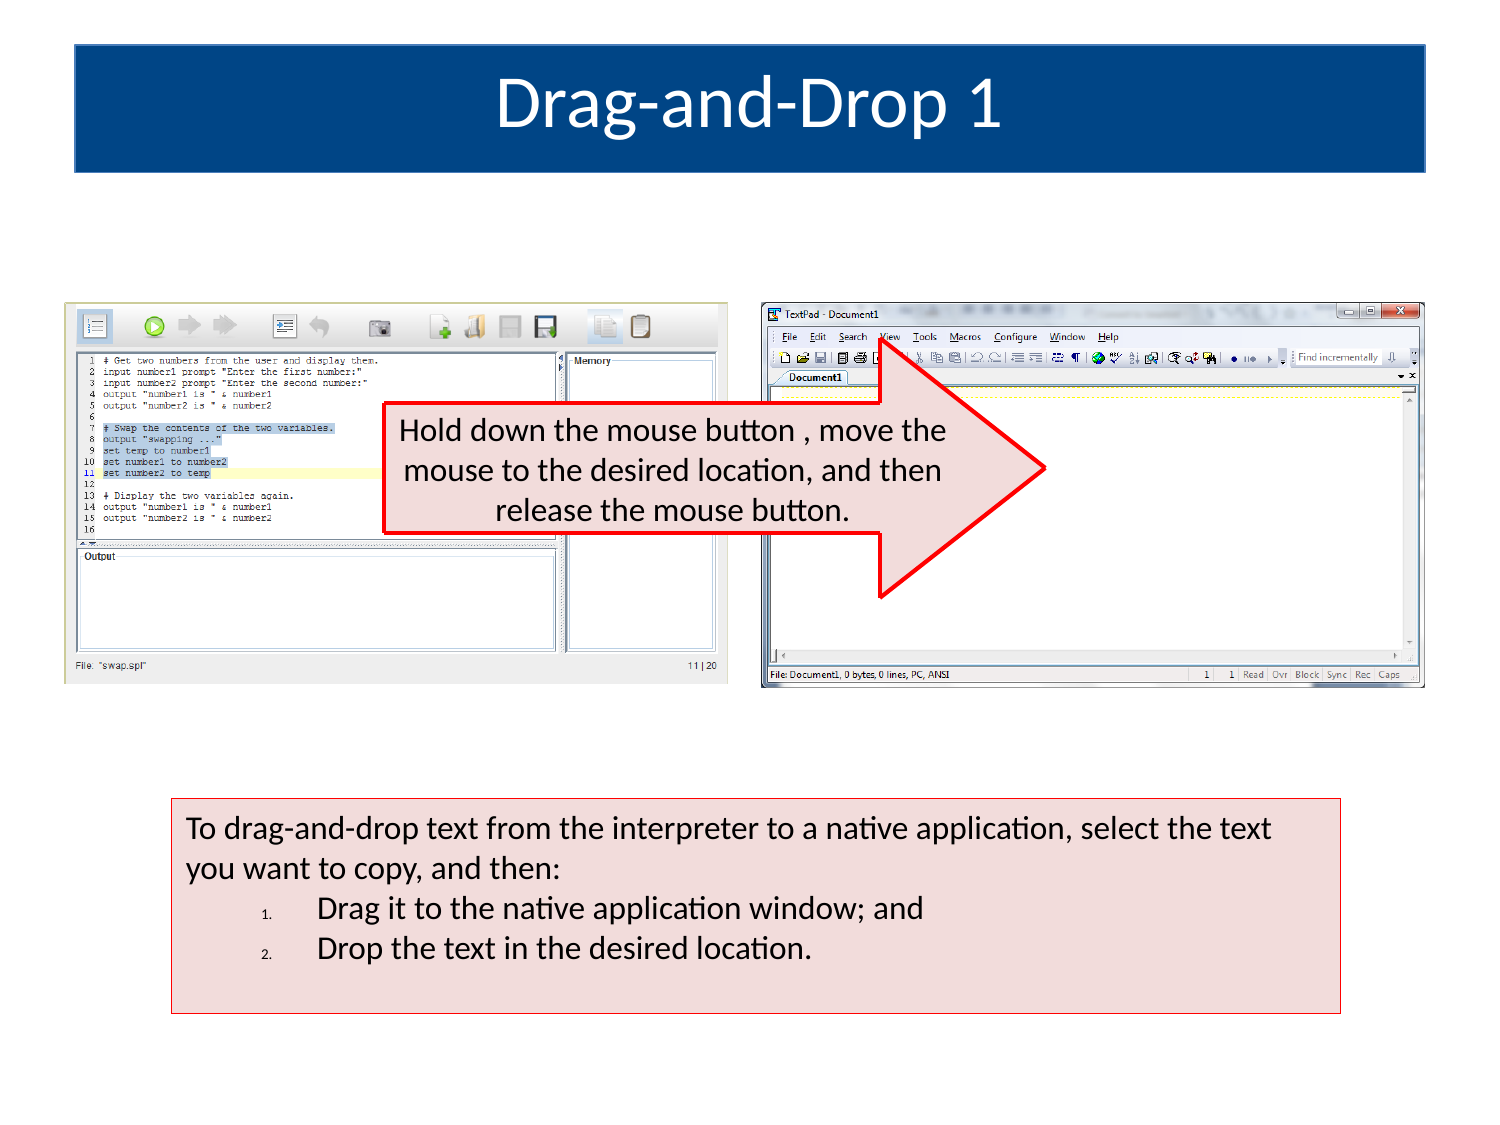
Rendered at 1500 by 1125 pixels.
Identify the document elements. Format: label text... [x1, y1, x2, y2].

text_box To drag-and-drop text from the interpreter to a native application, select the text you want to copy, and then: Drag it to the native application window; and Drop the text in the desired location. [171, 798, 1341, 1014]
picture [761, 302, 1425, 688]
title Drag-and-Drop 1 [75, 45, 1425, 173]
picture [64, 302, 728, 685]
text_box Hold down the mouse button , move the mouse to the desired location, and then release the mouse button. [383, 338, 1046, 598]
